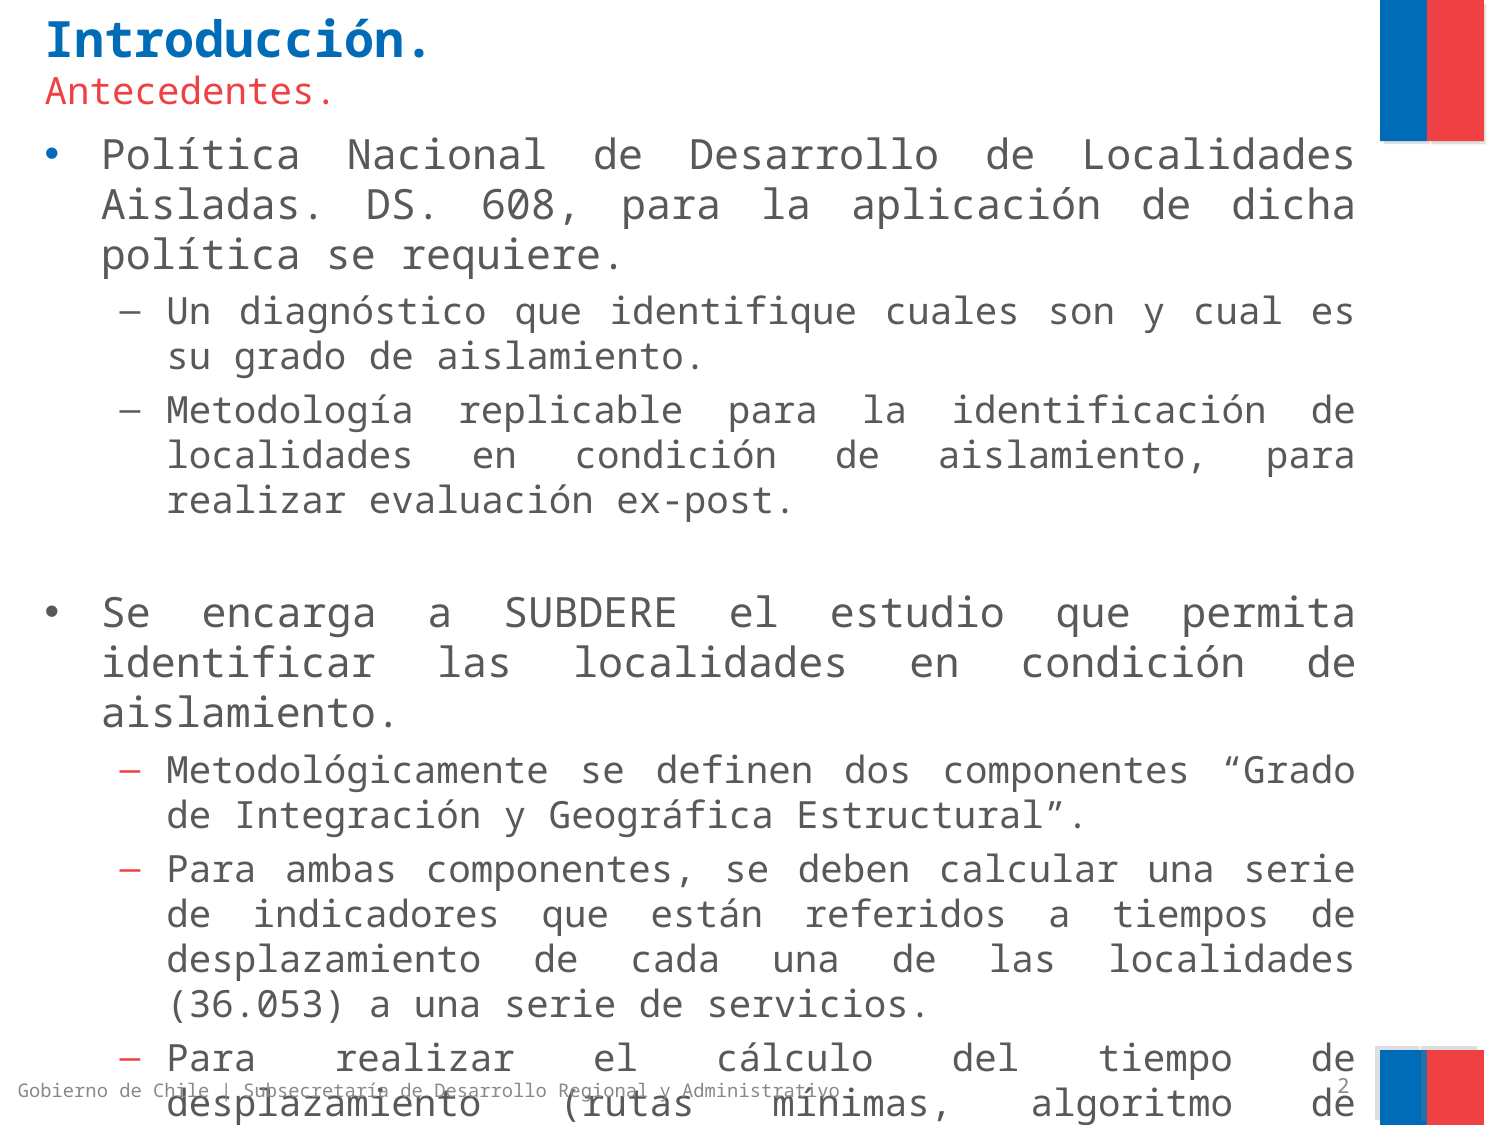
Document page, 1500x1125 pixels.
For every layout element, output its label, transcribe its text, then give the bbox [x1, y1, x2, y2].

text_box <número> [1014, 1070, 1365, 1103]
text_box Gobierno de Chile | Subsecretaría de Desarrollo Regional y Administrativo [3, 1070, 976, 1112]
title Introducción. Antecedentes. [29, 0, 1369, 120]
list Política Nacional de Desarrollo de Localidades Aisladas. DS. 608, para la aplicación de dicha política se requiere. Un diagnóstico que identifique cuales son y cual es su grado de aislamiento. Metodología replicable para la identificación de localidades en condición de aislamiento, para realizar evaluación ex-post. Se encarga a SUBDERE el estudio que permita identificar las localidades en condición de aislamiento. Metodológicamente se definen dos componentes “Grado de Integración y Geográfica Estructural”. Para ambas componentes, se deben calcular una serie de indicadores que están referidos a tiempos de desplazamiento de cada una de las localidades (36.053) a una serie de servicios. Para realizar el cálculo del tiempo de desplazamiento (rutas mínimas, algoritmo de Dijkstra) es necesario con una red (cobertura de líneas) y que posea el tiempo en cada uno de sus segmentos el tiempo que demoraría en recorrerse. [29, 120, 1371, 1125]
